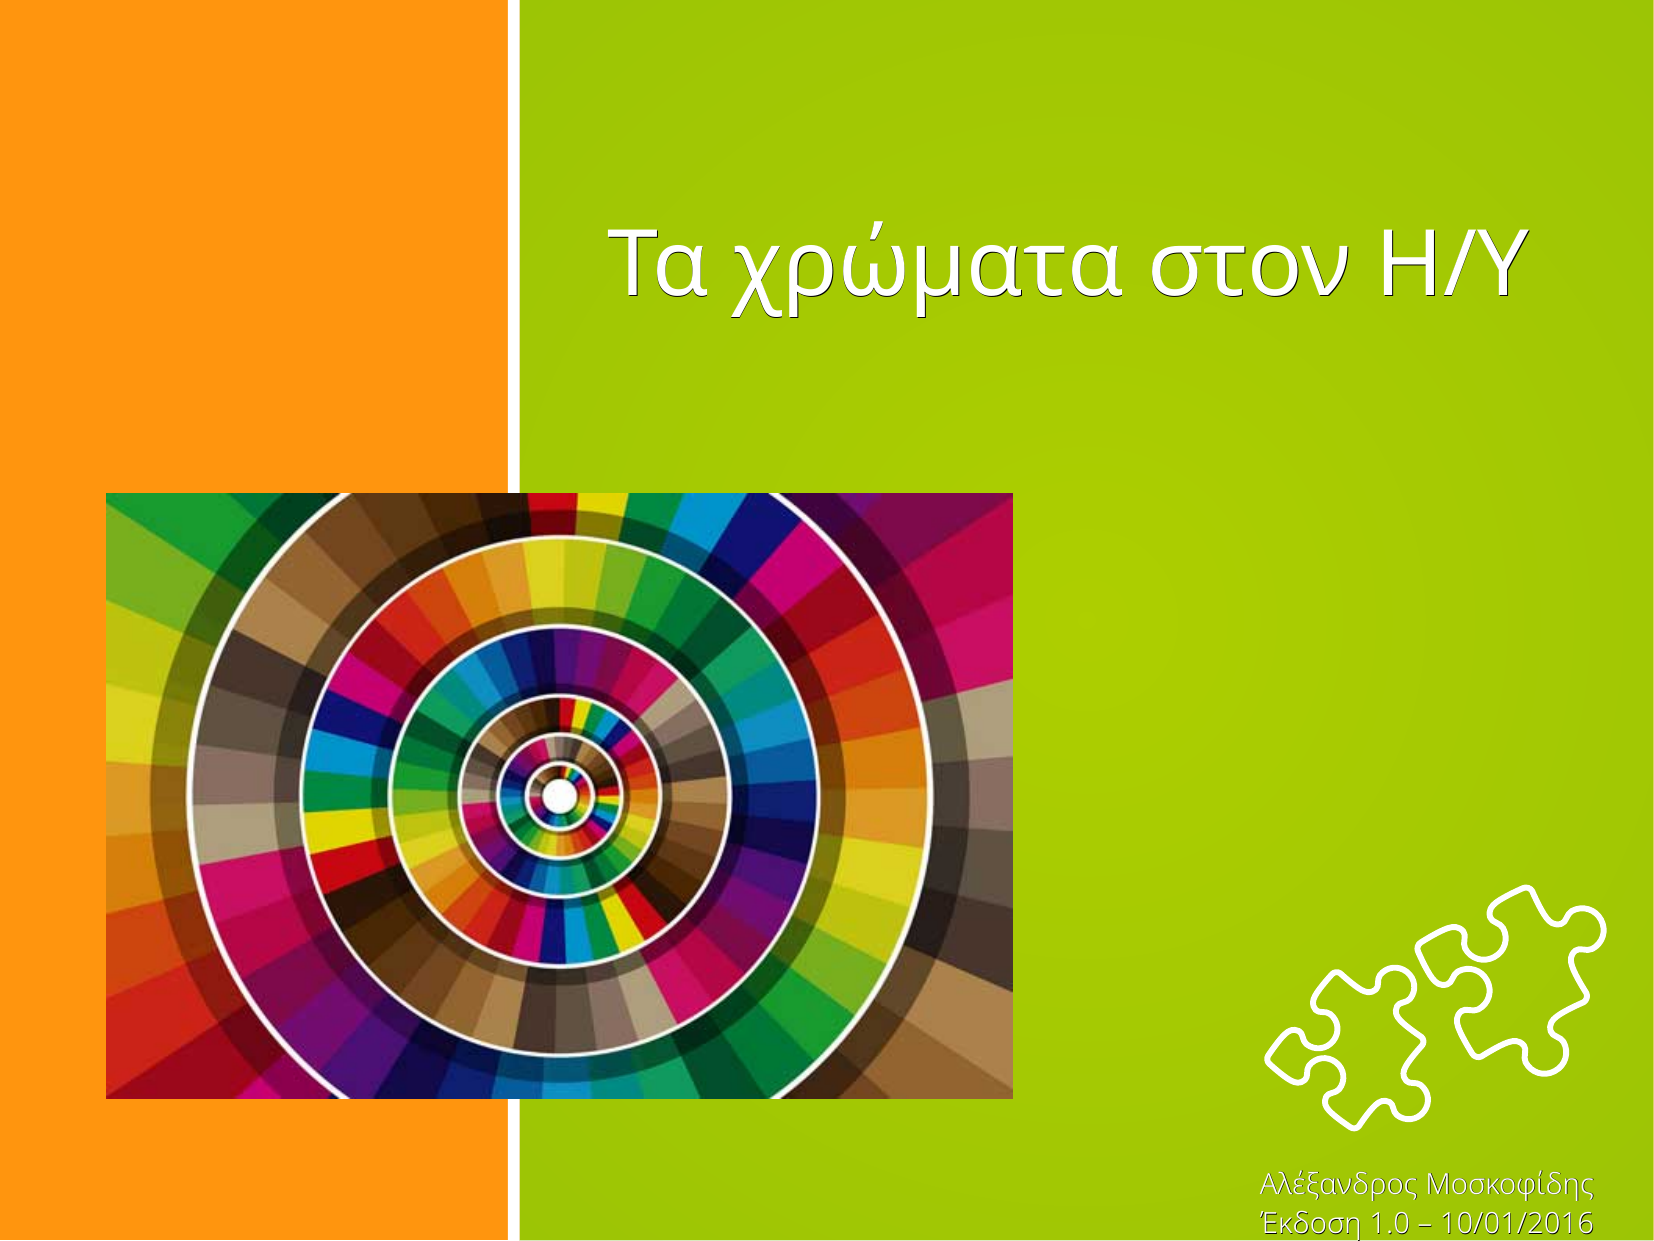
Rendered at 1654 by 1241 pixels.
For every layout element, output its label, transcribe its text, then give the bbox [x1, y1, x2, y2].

title Τα χρώματα στον Η/Υ [555, 141, 1583, 378]
picture [106, 493, 1013, 1099]
subtitle Αλέξανδρος Μοσκοφίδης Έκδοση 1.0 – 10/01/2016 [1204, 1169, 1595, 1236]
